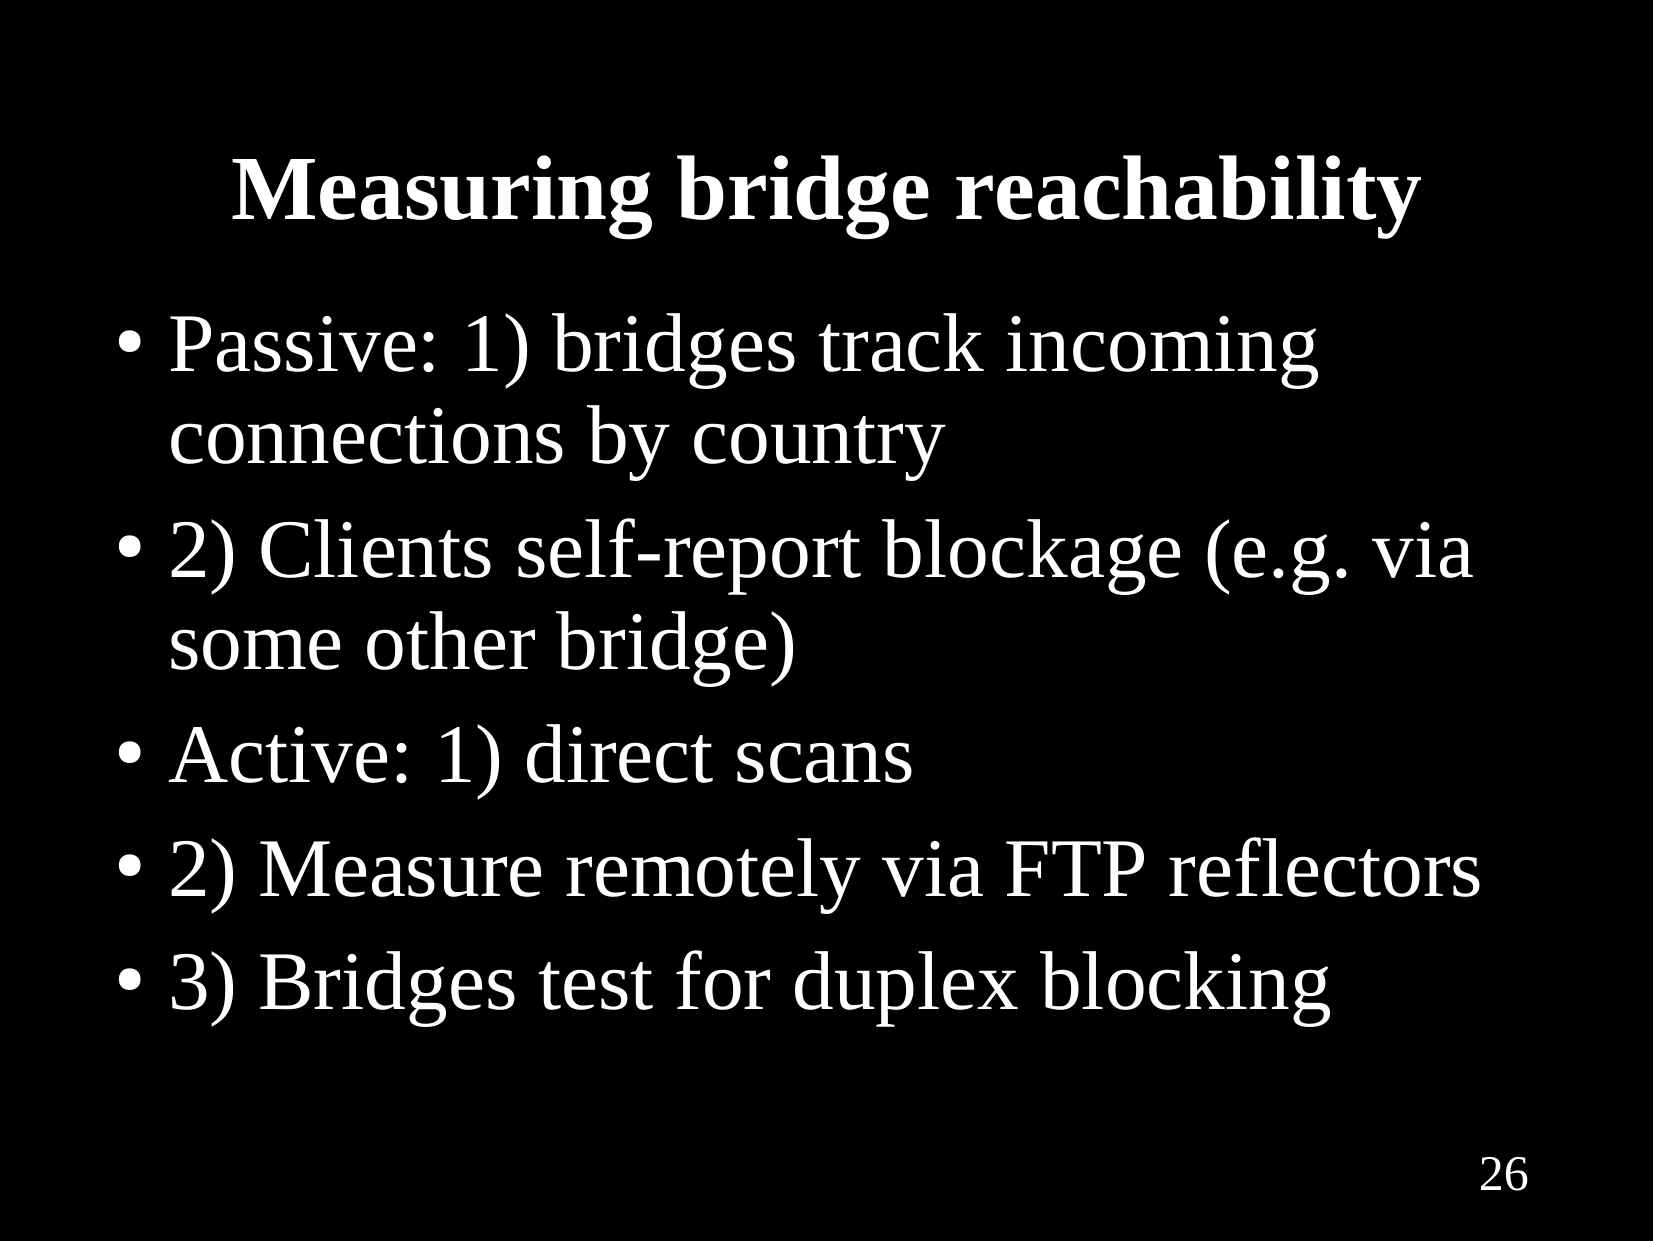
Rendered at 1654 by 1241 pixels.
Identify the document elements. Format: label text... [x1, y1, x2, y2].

list Passive: 1) bridges track incoming connections by country 2) Clients self-report blockage (e.g. via some other bridge) Active: 1) direct scans 2) Measure remotely via FTP reflectors 3) Bridges test for duplex blocking [97, 297, 1580, 1157]
title Measuring bridge reachability [122, 92, 1534, 284]
